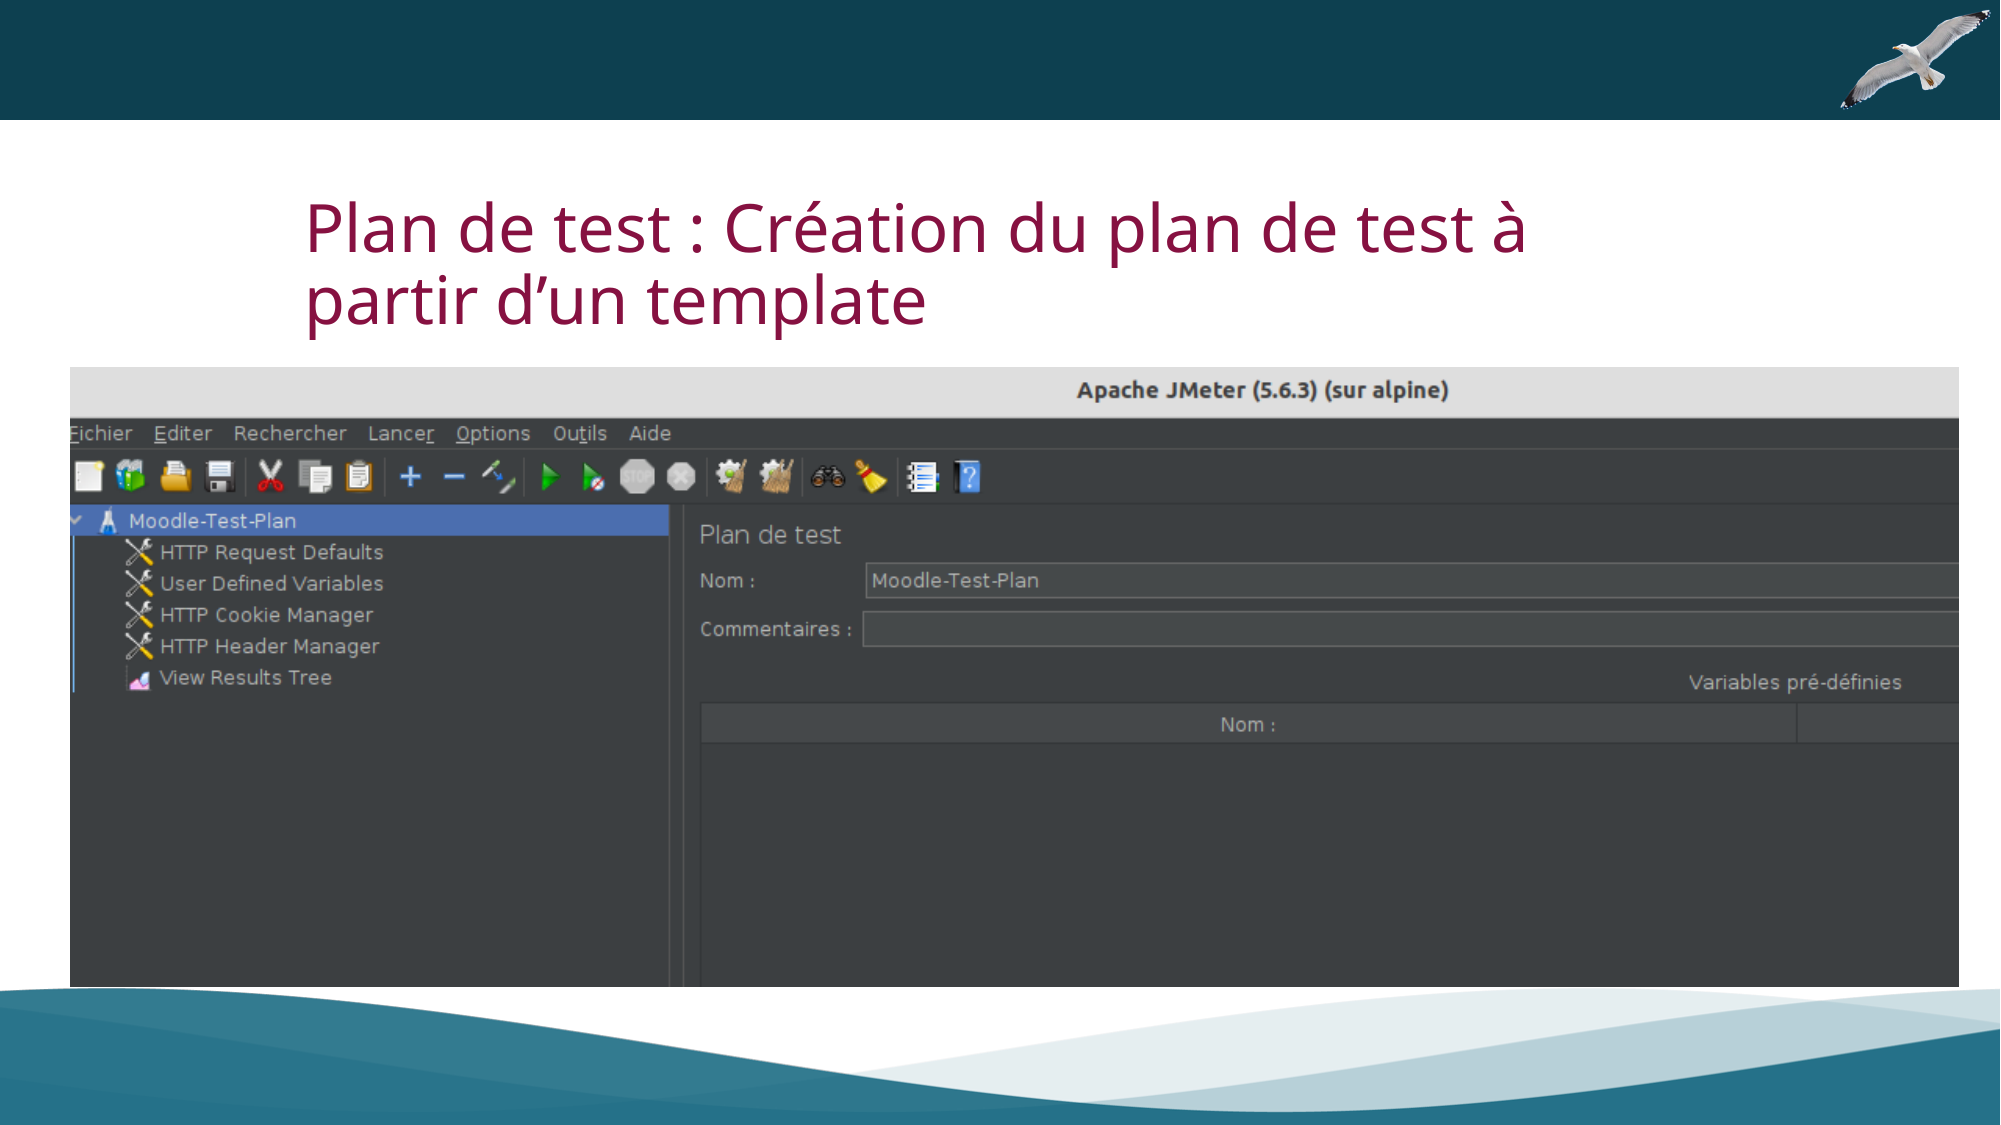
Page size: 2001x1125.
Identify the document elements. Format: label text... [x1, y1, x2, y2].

picture [1820, 0, 2000, 120]
list Plan de test : Création du plan de test à partir d’un template [218, 187, 1689, 319]
picture [0, 367, 2000, 1125]
